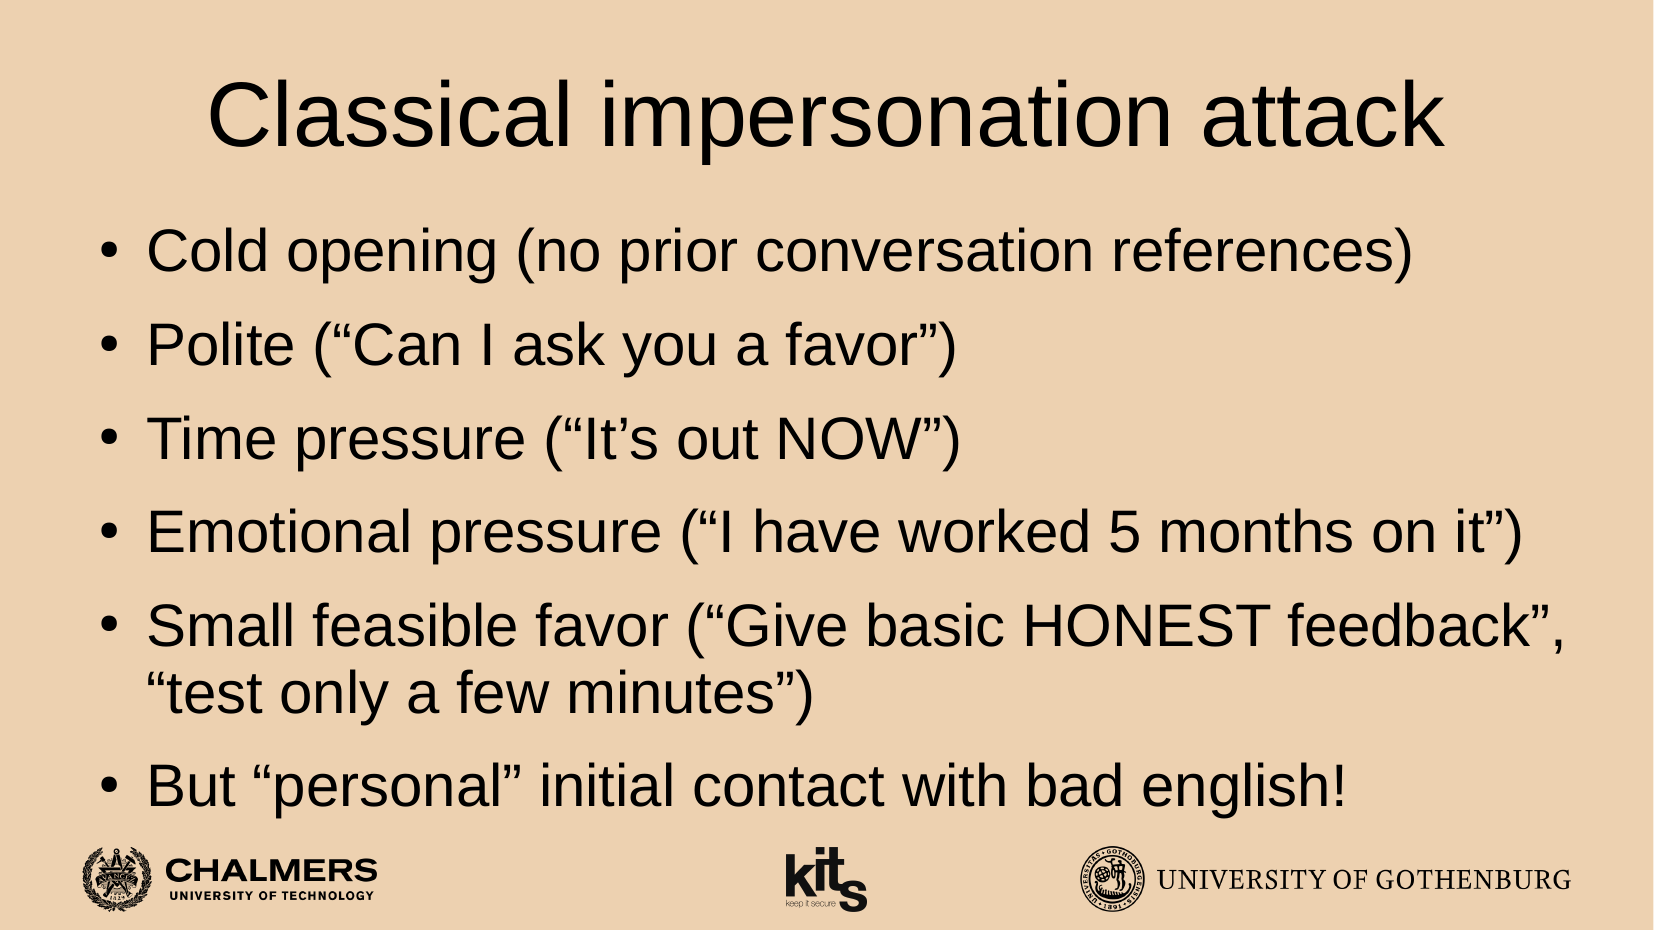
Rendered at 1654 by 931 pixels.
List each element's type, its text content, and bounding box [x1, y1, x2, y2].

list Cold opening (no prior conversation references) Polite (“Can I ask you a favor”) Time pressure (“It’s out NOW”) Emotional pressure (“I have worked 5 months on it”) Small feasible favor (“Give basic HONEST feedback”, “test only a few minutes”) But “personal” initial contact with bad english! [82, 217, 1571, 827]
title Classical impersonation attack [82, 37, 1571, 193]
picture [1080, 846, 1571, 912]
picture [82, 847, 377, 912]
picture [786, 847, 867, 912]
